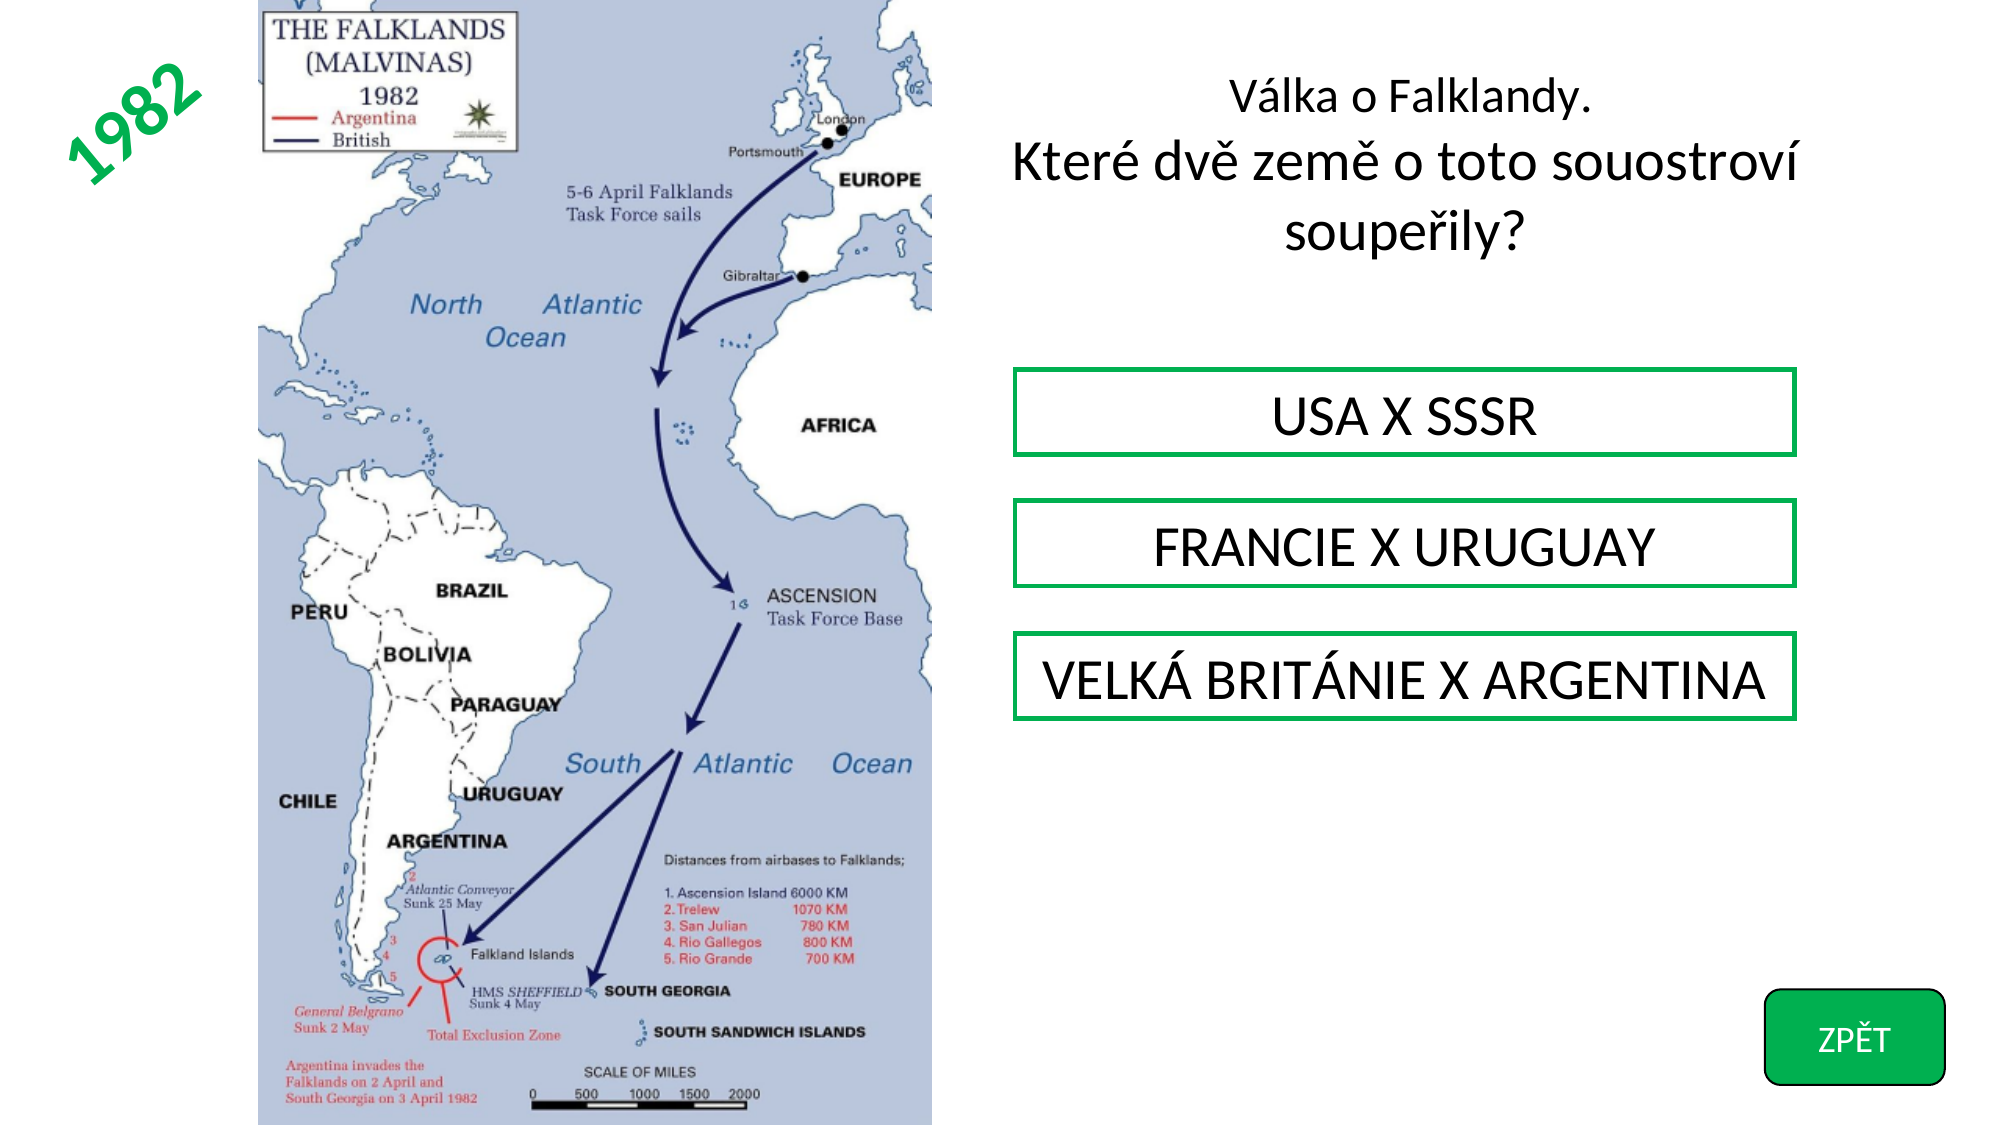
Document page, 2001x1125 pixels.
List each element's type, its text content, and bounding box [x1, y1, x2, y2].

picture [258, 0, 932, 1125]
text_box FRANCIE X URUGUAY [1015, 500, 1795, 586]
text_box USA X SSSR [1015, 369, 1795, 455]
text_box Válka o Falklandy. Které dvě země o toto souostroví soupeřily? [977, 54, 1835, 341]
text_box VELKÁ BRITÁNIE X ARGENTINA [1015, 633, 1795, 719]
text_box 1982 [24, 21, 232, 219]
text_box ZPĚT [1764, 989, 1945, 1085]
